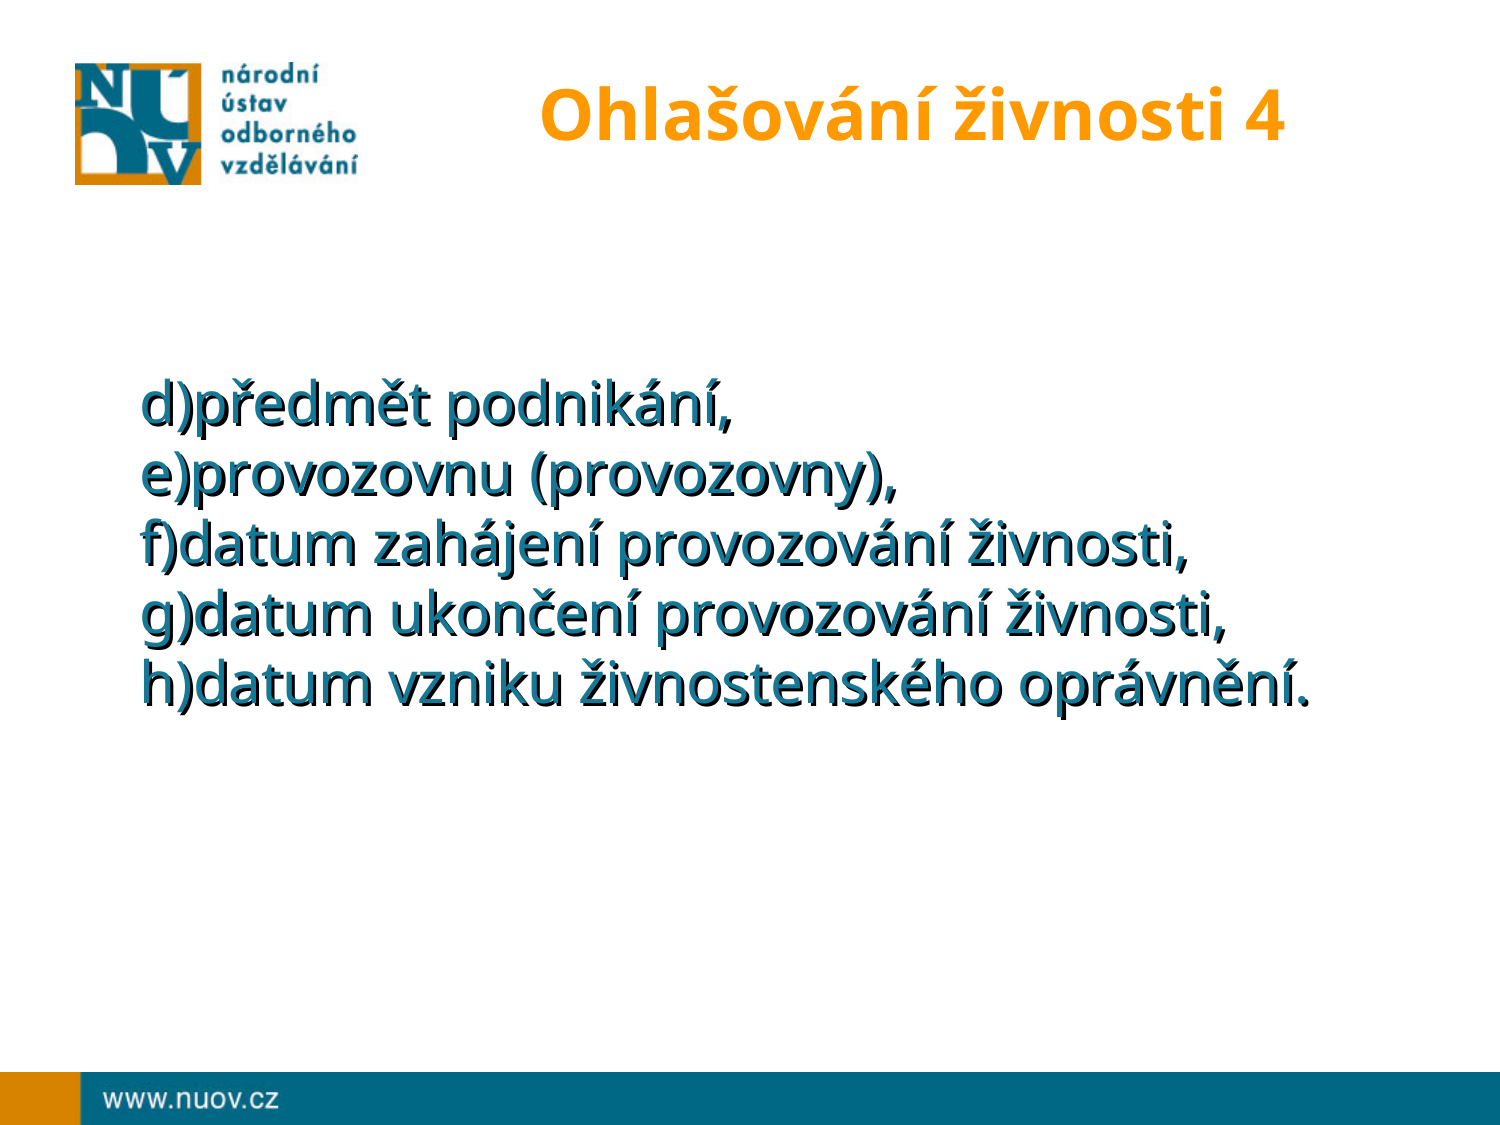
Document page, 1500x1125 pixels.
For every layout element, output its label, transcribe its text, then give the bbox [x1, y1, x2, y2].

title Ohlašování živnosti 4 [399, 37, 1425, 188]
text_box předmět podnikání, provozovnu (provozovny), datum zahájení provozování živnosti, datum ukončení provozování živnosti, datum vzniku živnostenského oprávnění. [124, 332, 1432, 723]
text_box [0, 1072, 1500, 1125]
text_box [75, 62, 358, 185]
